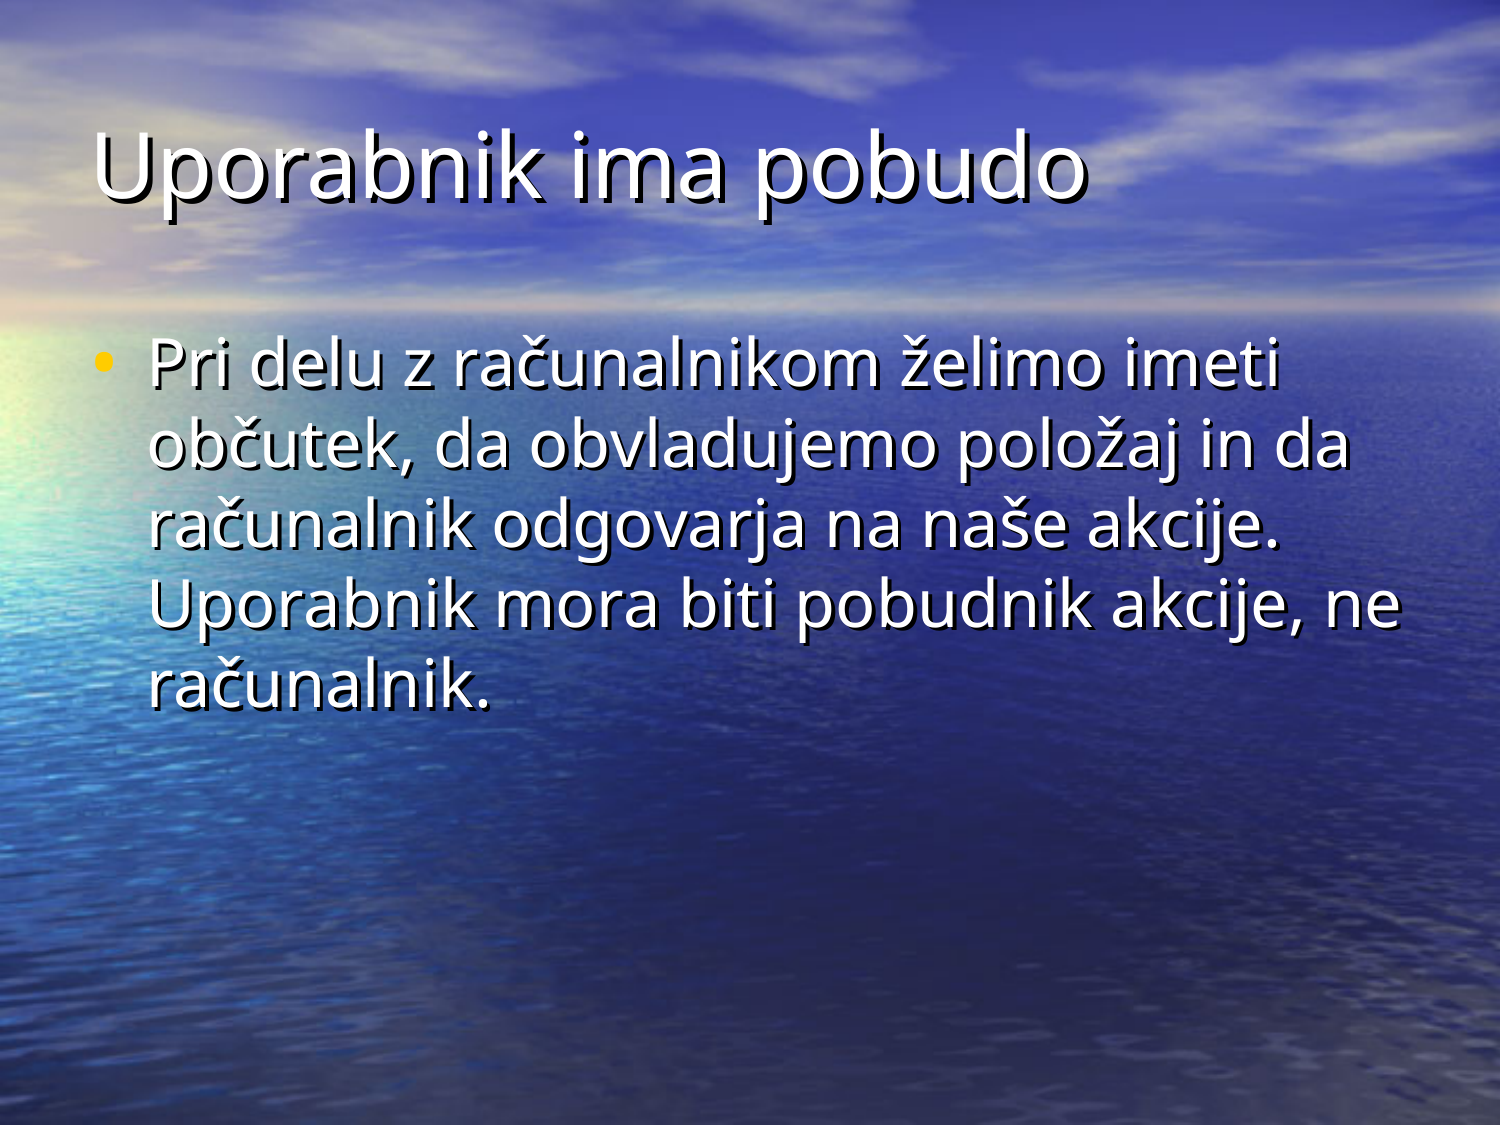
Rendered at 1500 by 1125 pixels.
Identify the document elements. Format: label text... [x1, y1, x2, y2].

title Uporabnik ima pobudo [75, 47, 1426, 276]
list Pri delu z računalnikom želimo imeti občutek, da obvladujemo položaj in da računalnik odgovarja na naše akcije. Uporabnik mora biti pobudnik akcije, ne računalnik. [75, 312, 1426, 988]
picture [0, 0, 1500, 1125]
